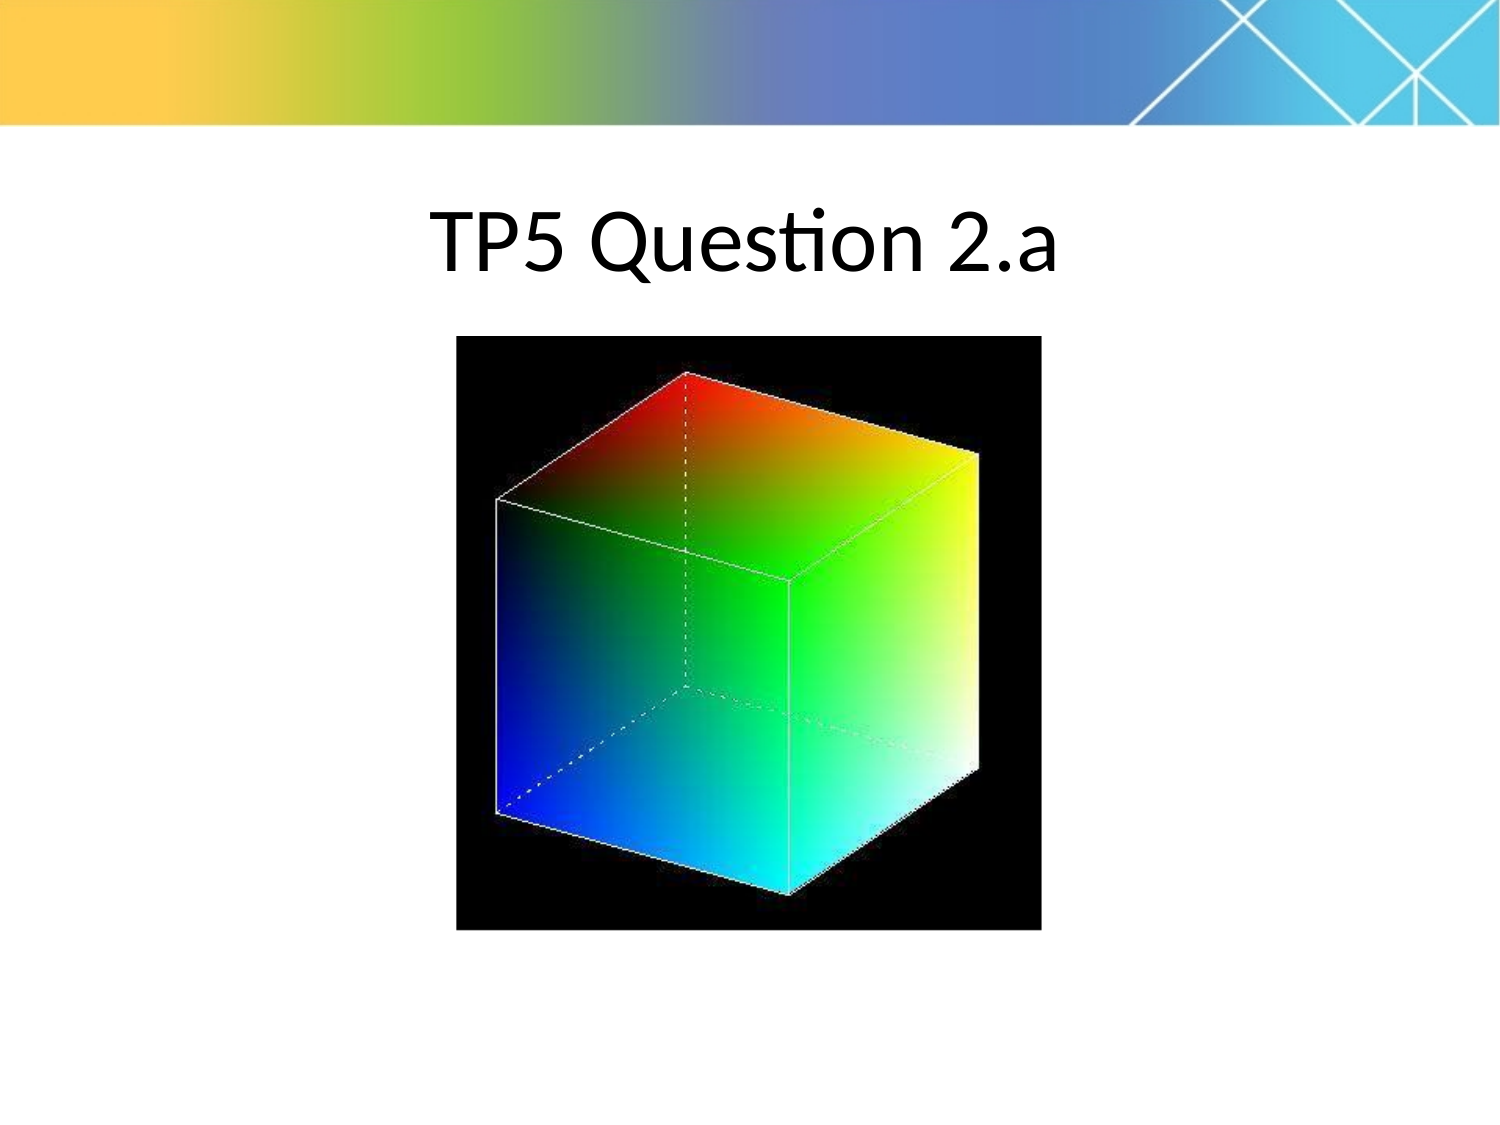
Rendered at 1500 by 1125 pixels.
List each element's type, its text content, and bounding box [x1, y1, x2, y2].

picture [0, 0, 1500, 127]
title TP5 Question 2.a [70, 140, 1421, 329]
text_box [455, 336, 1045, 932]
